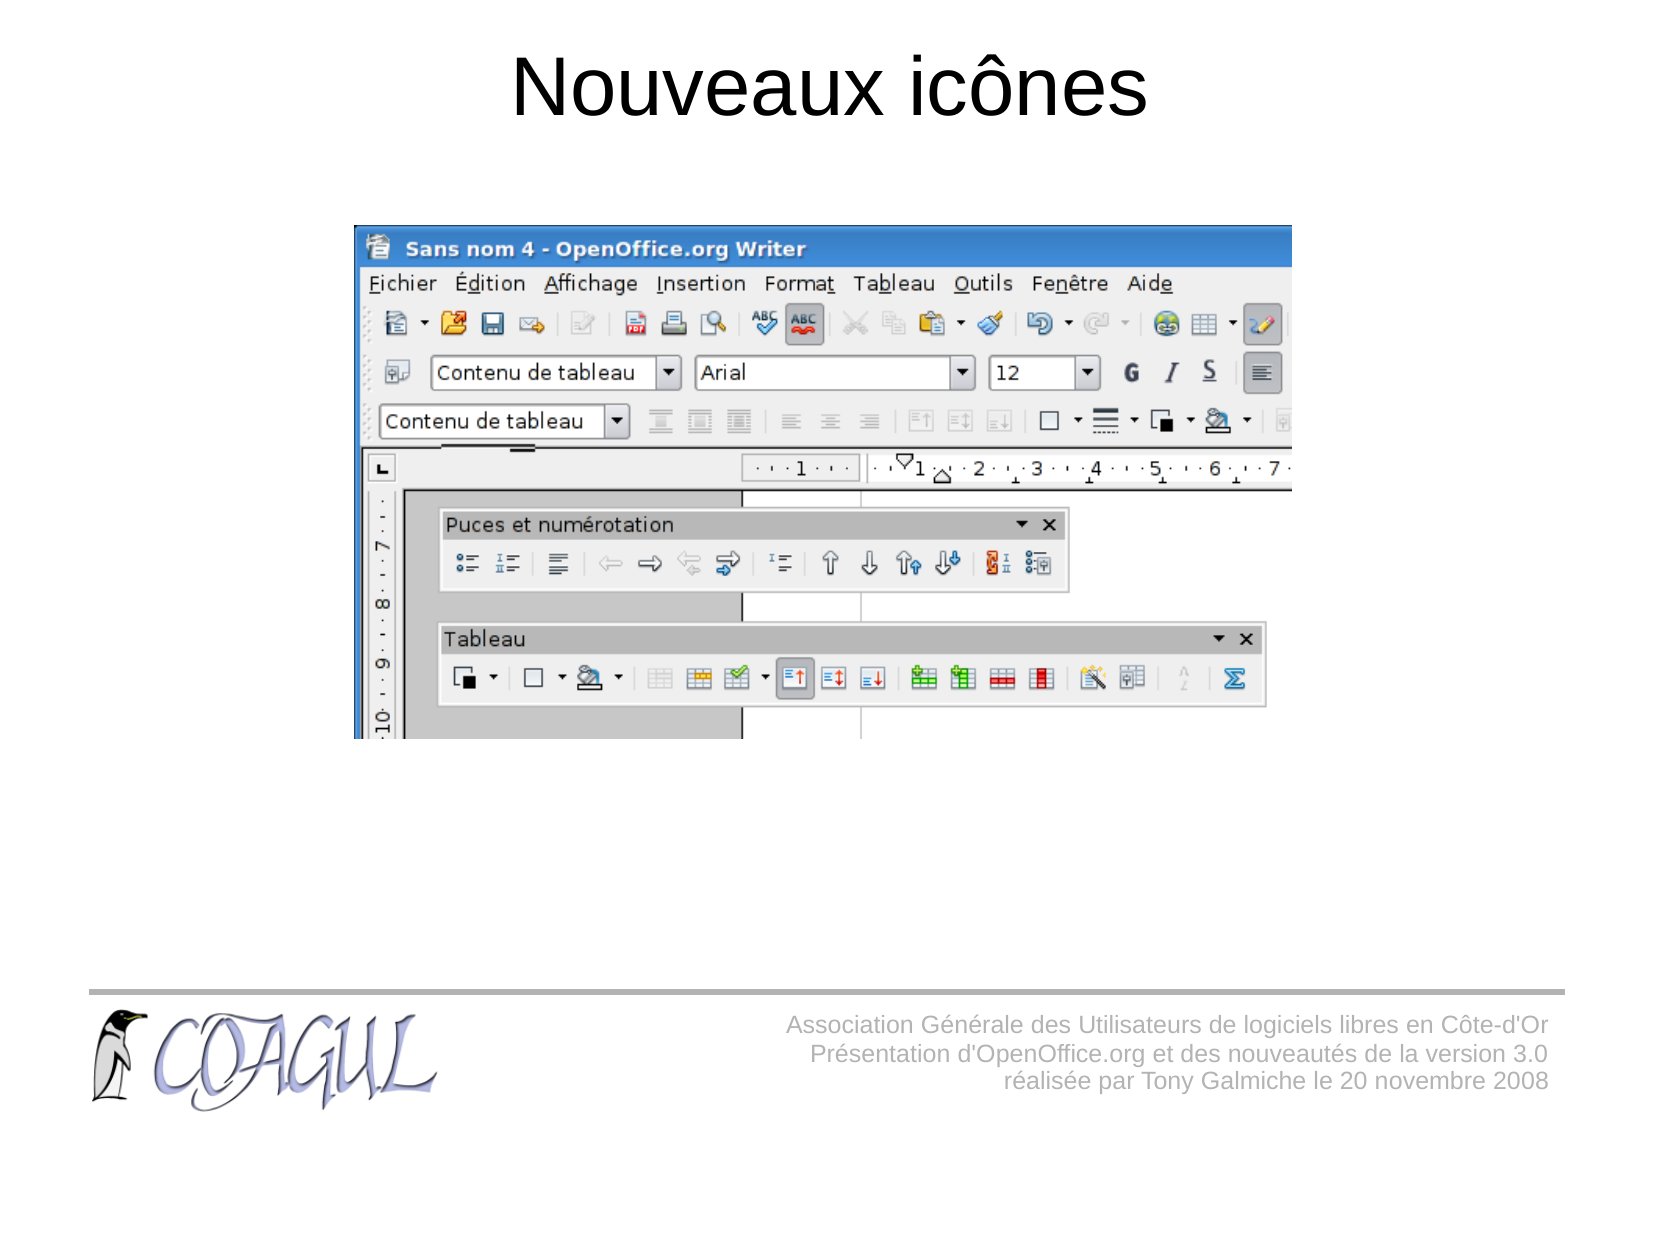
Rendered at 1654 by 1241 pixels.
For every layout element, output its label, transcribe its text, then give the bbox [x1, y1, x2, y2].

title Nouveaux icônes [88, 25, 1571, 148]
picture [354, 225, 1292, 739]
picture [88, 1006, 443, 1117]
